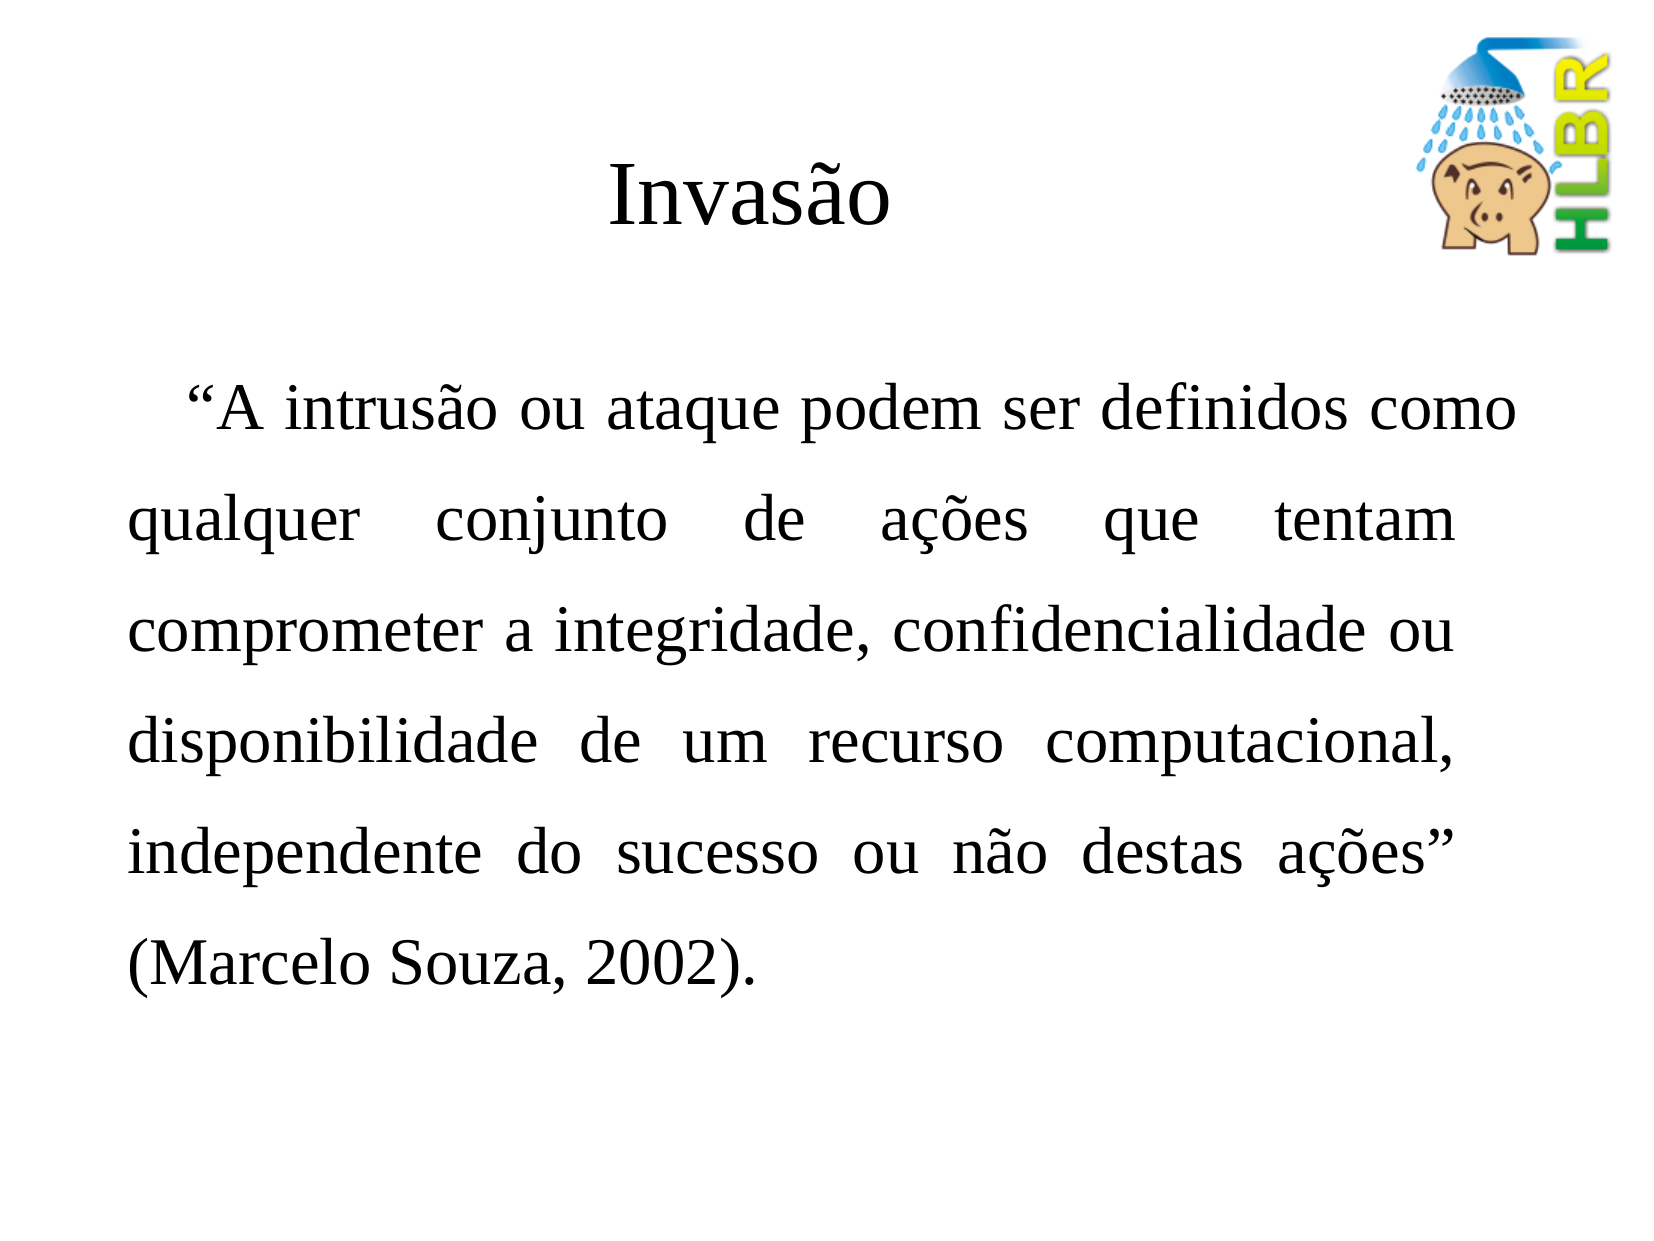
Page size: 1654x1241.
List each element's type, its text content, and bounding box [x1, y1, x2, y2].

title Invasão [112, 99, 1388, 288]
list “A intrusão ou ataque podem ser definidos como qualquer conjunto de ações que tentam comprometer a integridade, confidencialidade ou disponibilidade de um recurso computacional, independente do sucesso ou não destas ações” (Marcelo Souza, 2002). [112, 324, 1536, 1123]
picture [1416, 37, 1612, 260]
